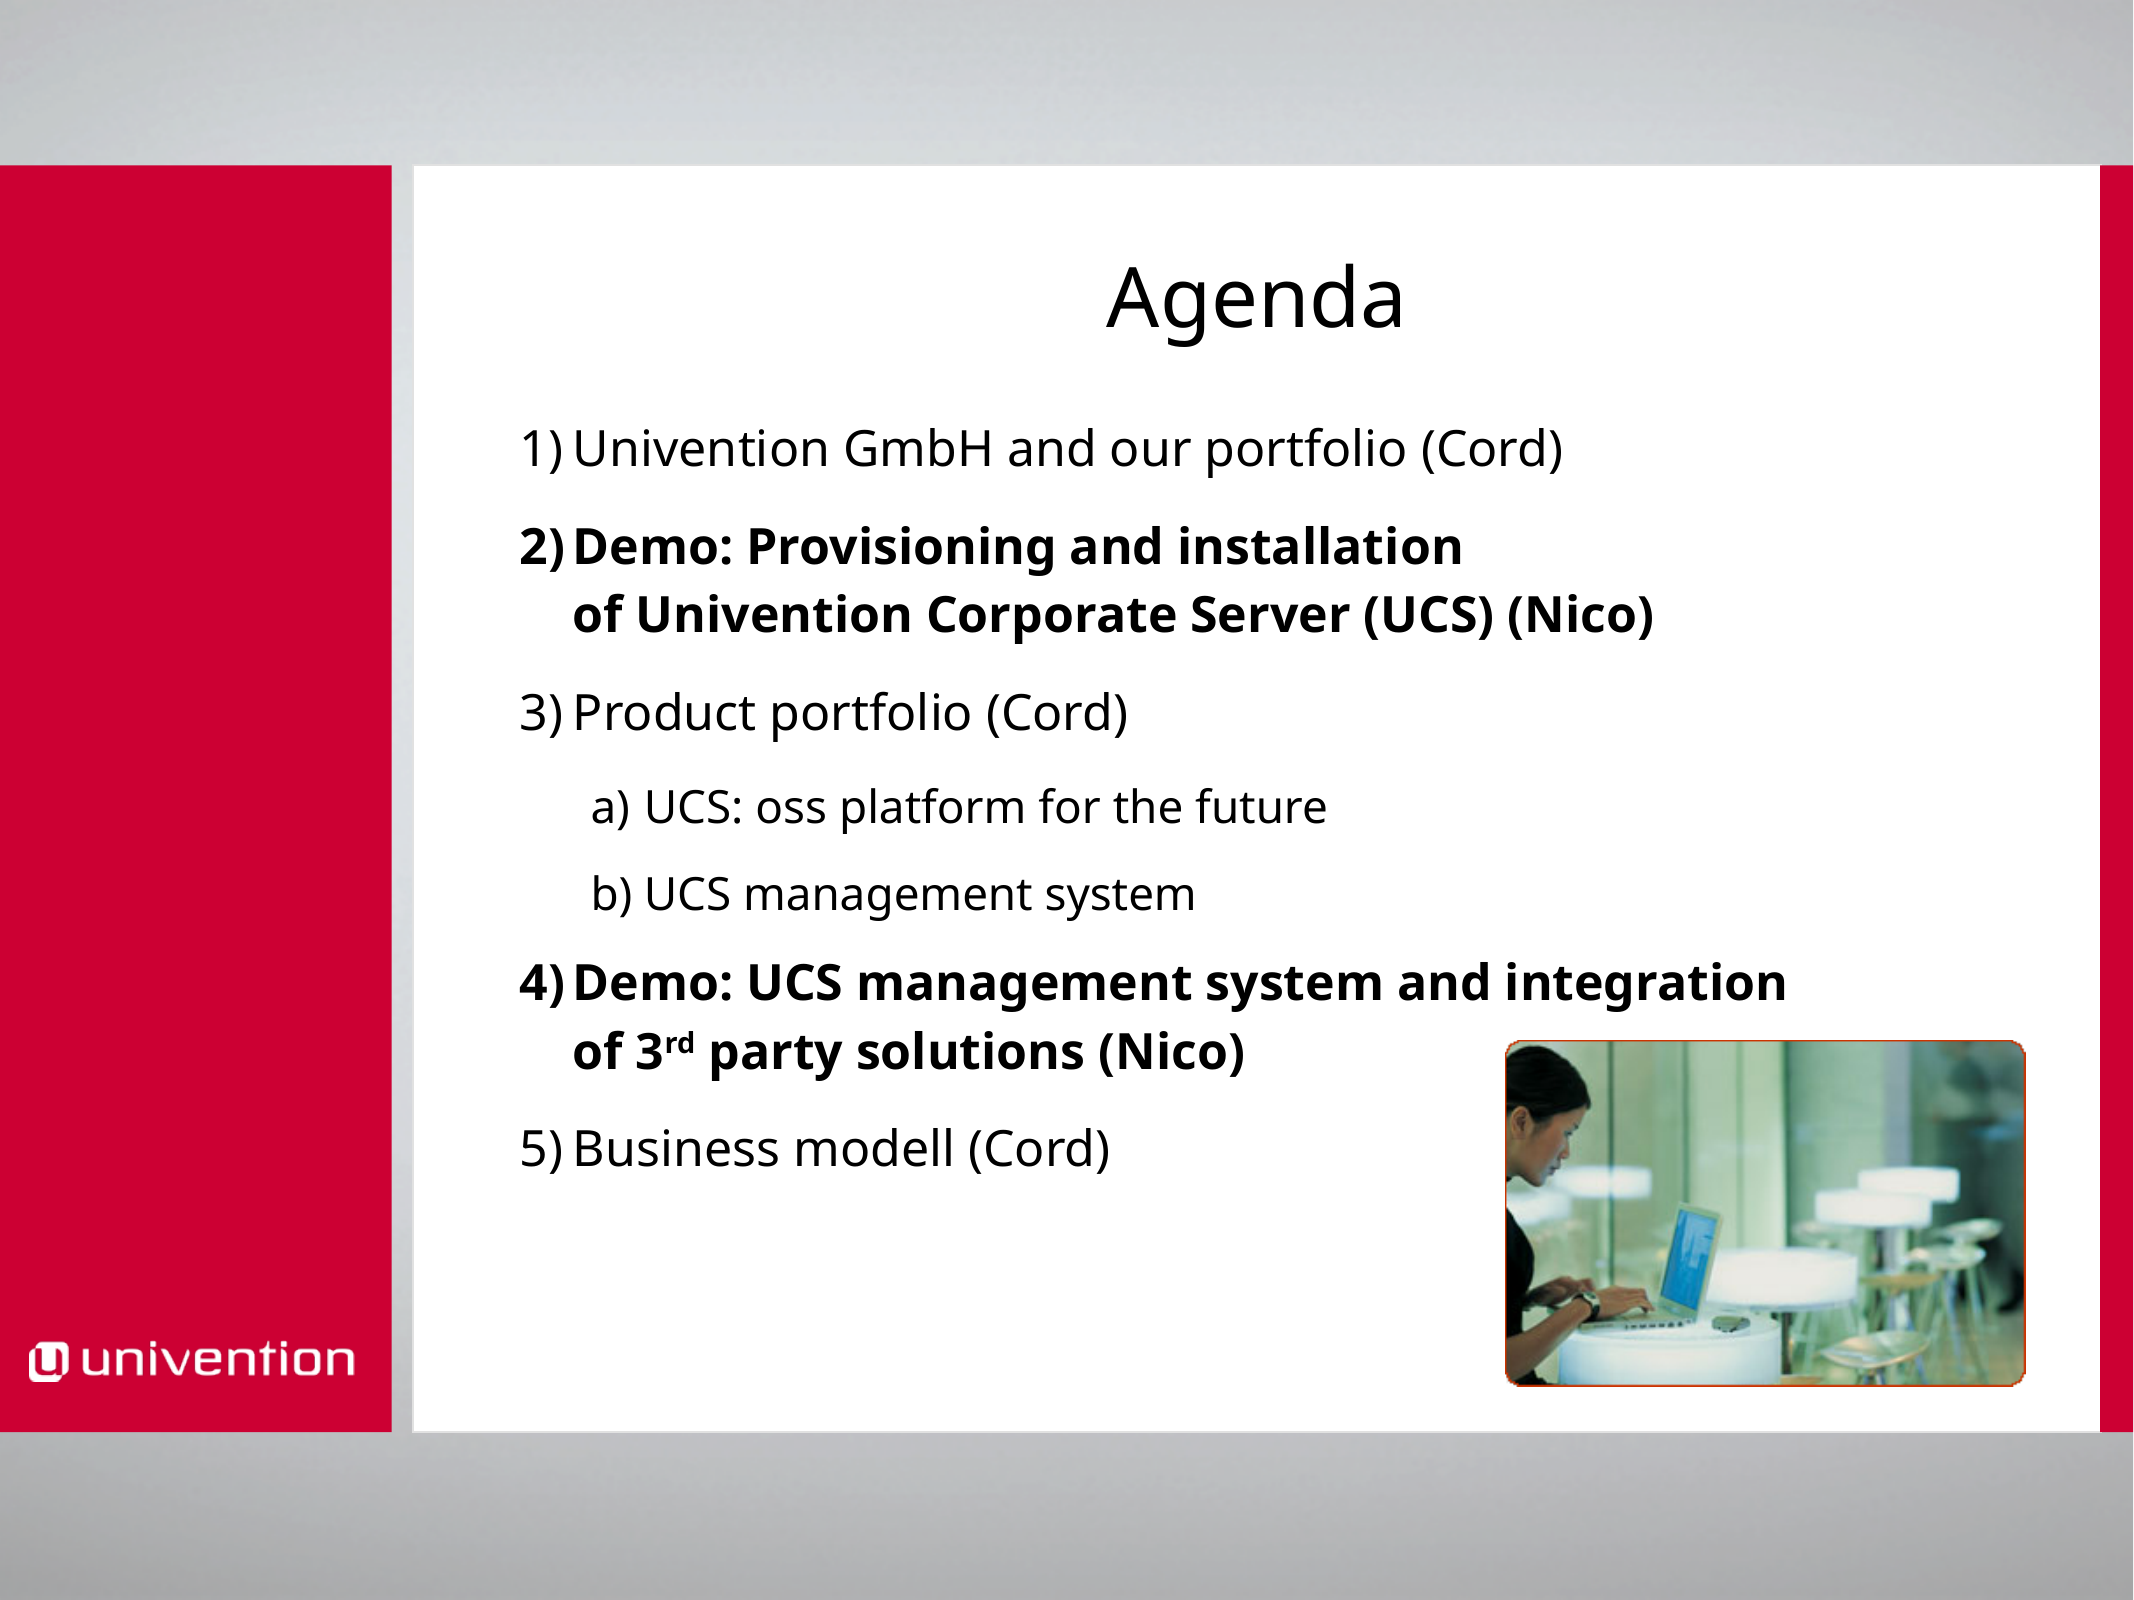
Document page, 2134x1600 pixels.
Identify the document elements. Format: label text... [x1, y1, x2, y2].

picture [1505, 1040, 2026, 1387]
picture [29, 1340, 355, 1382]
list Univention GmbH and our portfolio (Cord) Demo: Provisioning and installation of Univention Corporate Server (UCS) (Nico) Product portfolio (Cord) UCS: oss platform for the future UCS management system Demo: UCS management system and integration of 3rd party solutions (Nico) Business modell (Cord) [501, 413, 1890, 1270]
title Agenda [472, 236, 2043, 355]
picture [0, 0, 2134, 1600]
